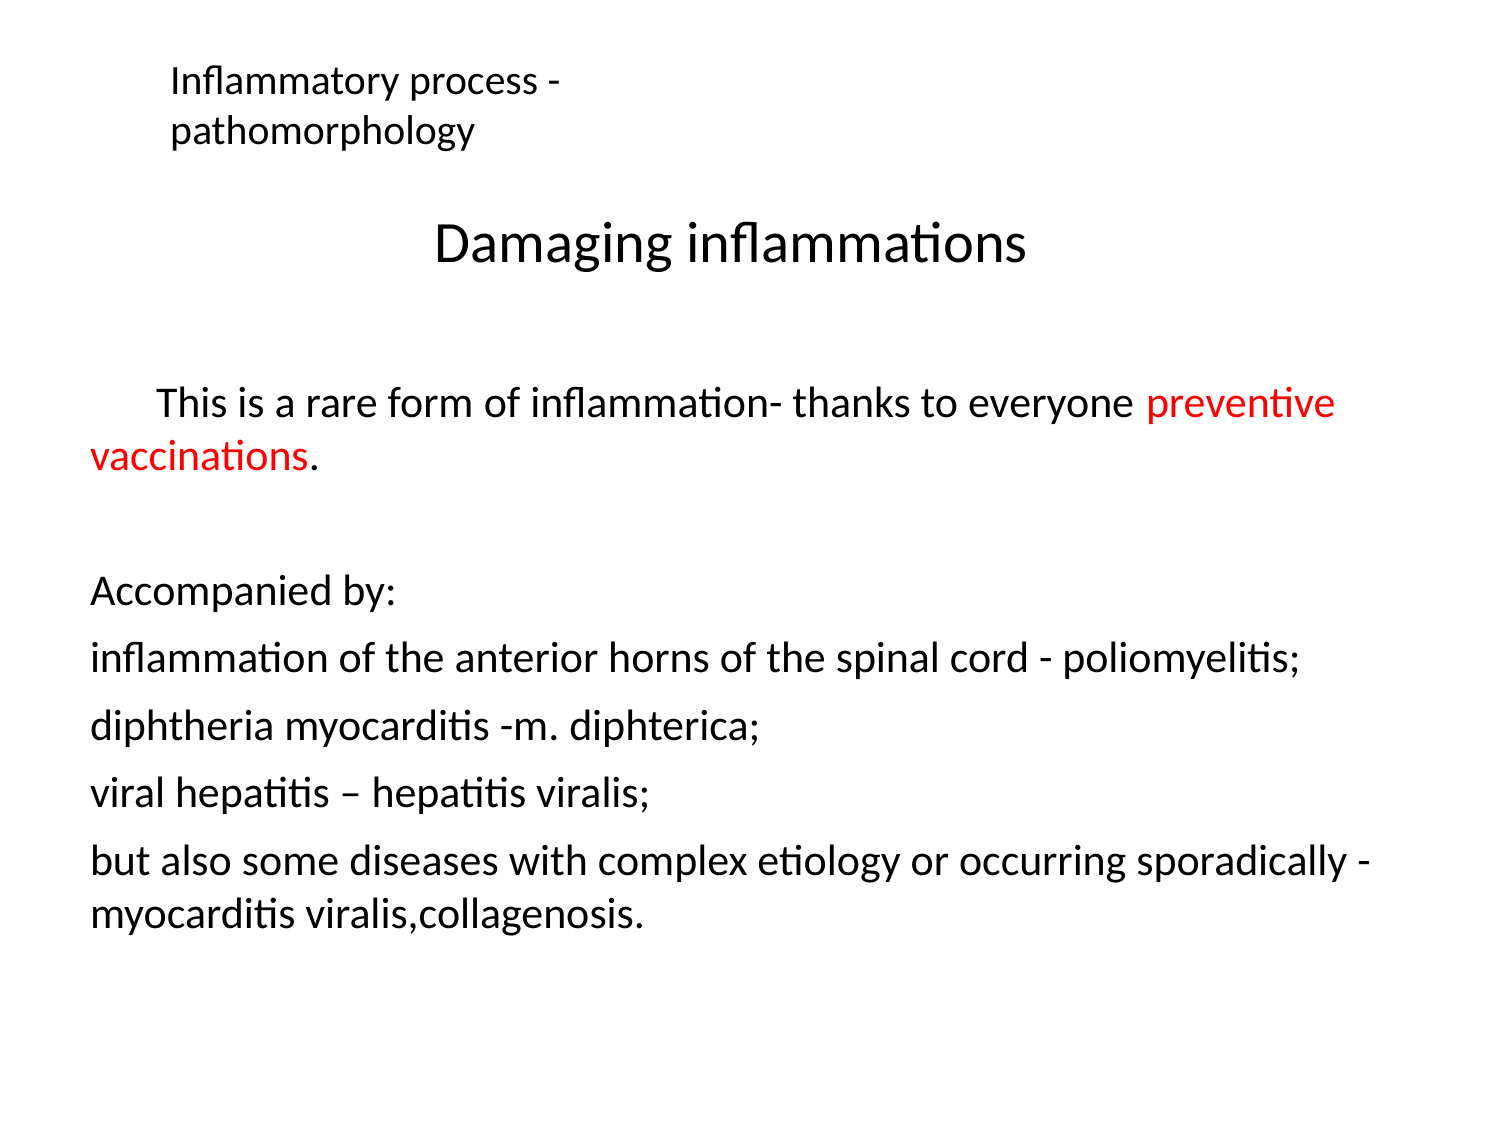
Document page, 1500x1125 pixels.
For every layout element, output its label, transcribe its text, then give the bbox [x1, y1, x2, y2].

title Inflammatory process - pathomorphology [75, 45, 656, 126]
list Damaging inflammations This is a rare form of inflammation- thanks to everyone preventive vaccinations. Accompanied by: inflammation of the anterior horns of the spinal cord - poliomyelitis; diphtheria myocarditis -m. diphterica; viral hepatitis – hepatitis viralis; but also some diseases with complex etiology or occurring sporadically - myocarditis viralis,collagenosis. [75, 196, 1426, 1083]
